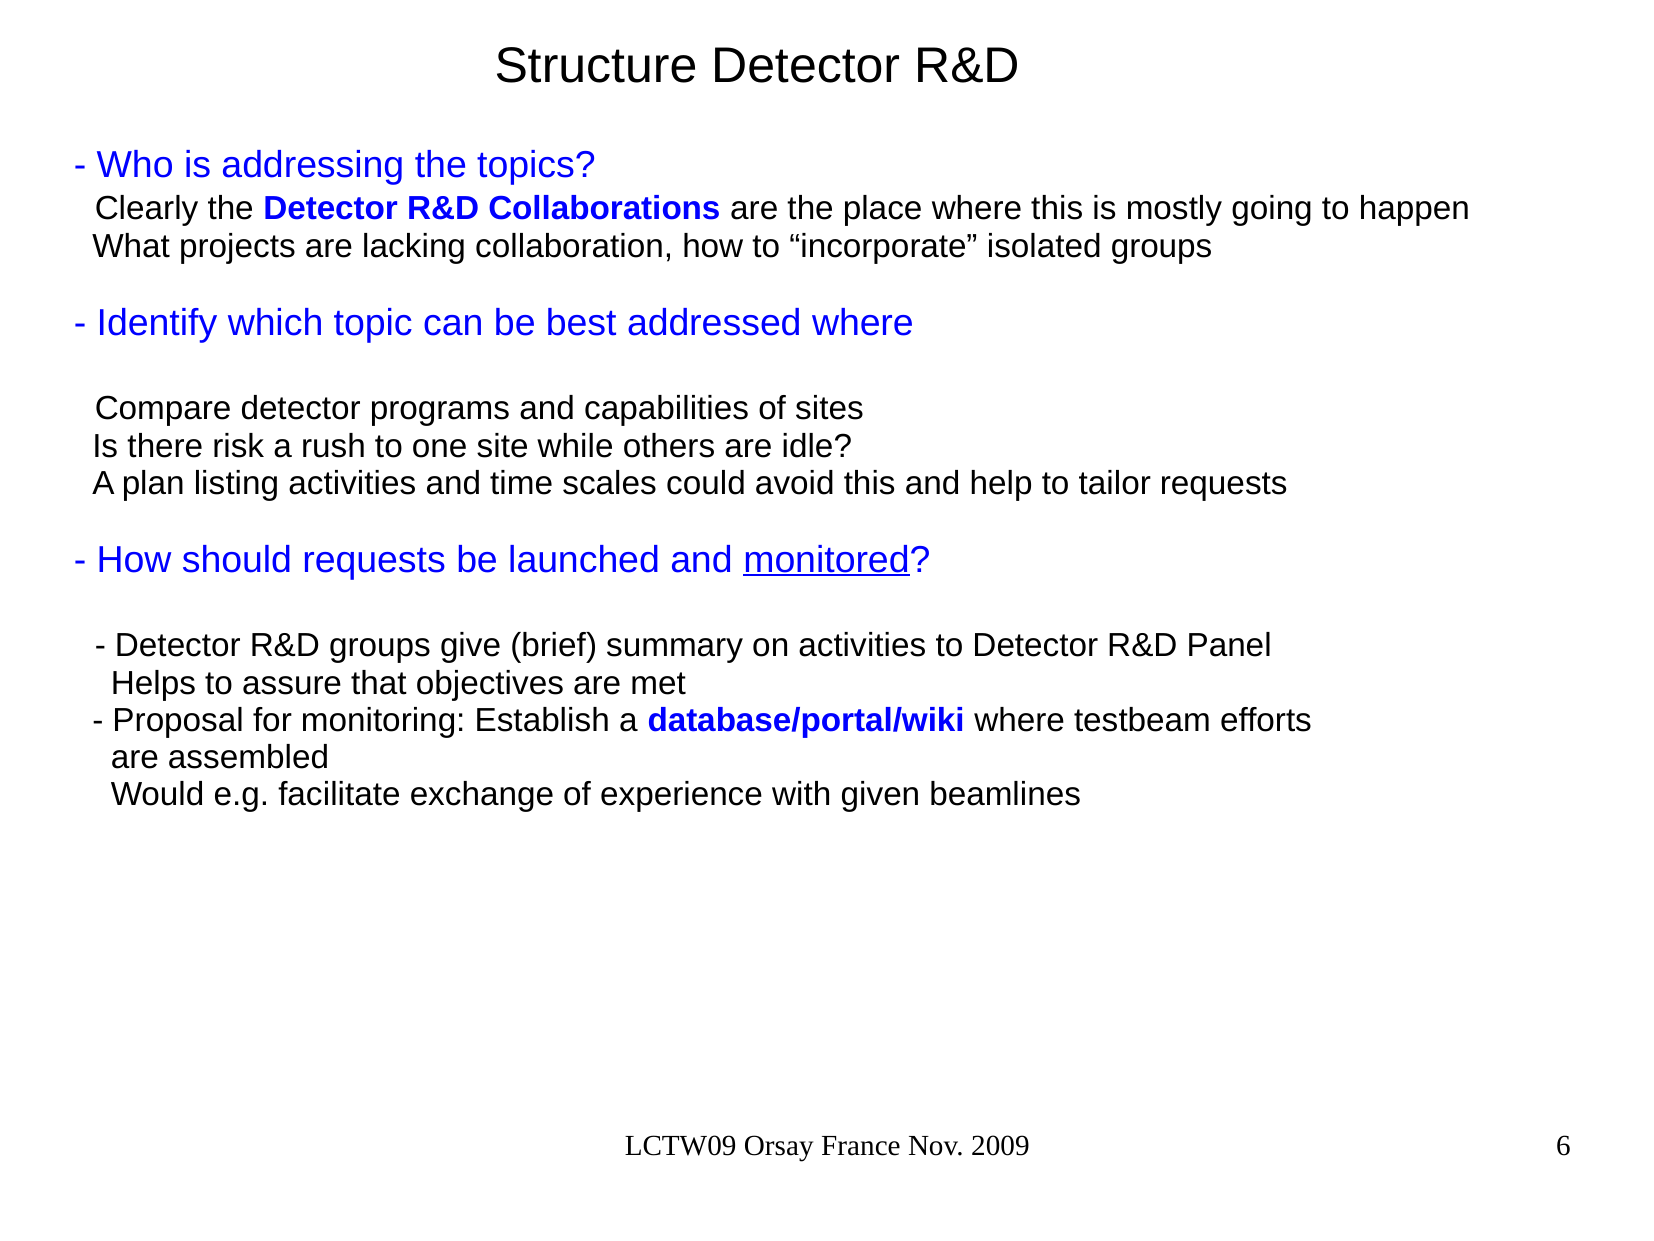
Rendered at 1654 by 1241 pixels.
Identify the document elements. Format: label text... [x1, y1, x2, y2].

text_box - Who is addressing the topics? Clearly the Detector R&D Collaborations are the place where this is mostly going to happen What projects are lacking collaboration, how to “incorporate” isolated groups - Identify which topic can be best addressed where Compare detector programs and capabilities of sites Is there risk a rush to one site while others are idle? A plan listing activities and time scales could avoid this and help to tailor requests - How should requests be launched and monitored? - Detector R&D groups give (brief) summary on activities to Detector R&D Panel Helps to assure that objectives are met - Proposal for monitoring: Establish a database/portal/wiki where testbeam efforts are assembled Would e.g. facilitate exchange of experience with given beamlines [59, 135, 1486, 1155]
text_box Structure Detector R&D [479, 29, 1034, 119]
